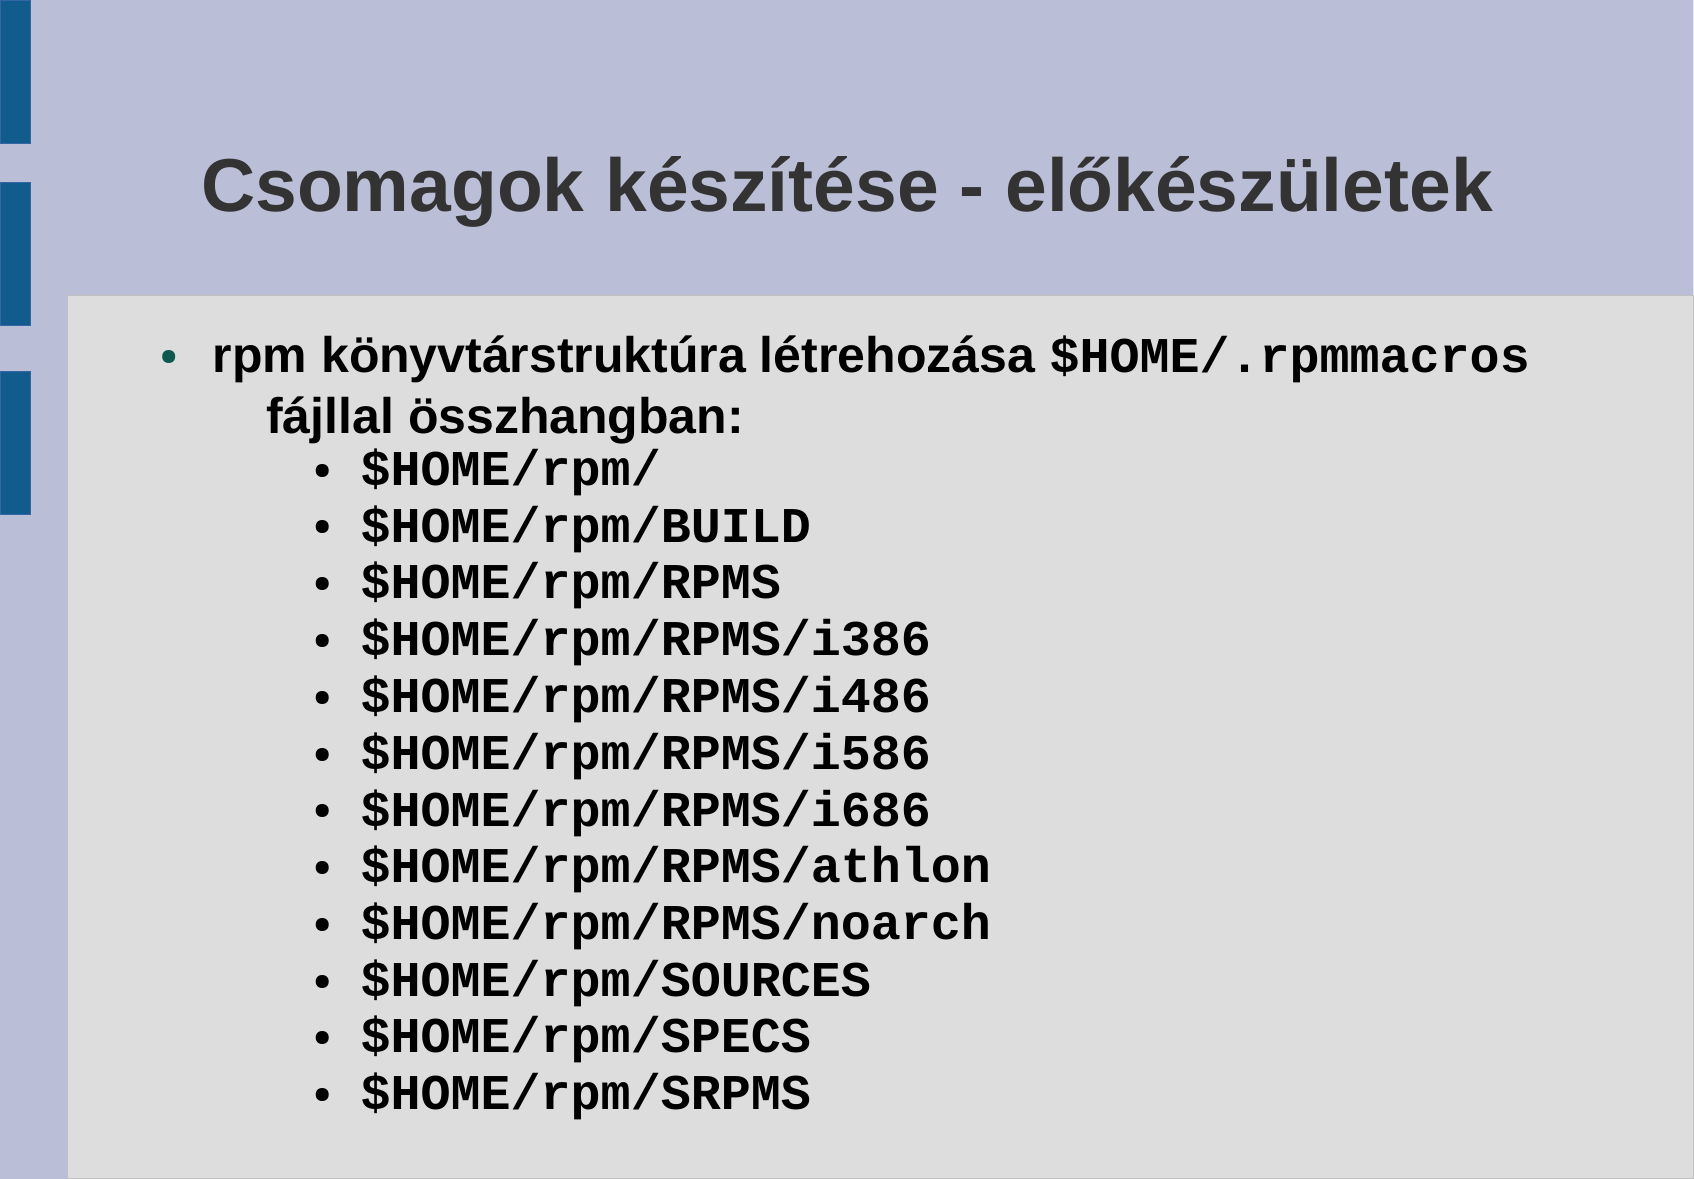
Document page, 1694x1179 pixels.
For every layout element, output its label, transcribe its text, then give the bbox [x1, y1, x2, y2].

list rpm könyvtárstruktúra létrehozása $HOME/.rpmmacros fájllal összhangban: $HOME/rpm/ $HOME/rpm/BUILD $HOME/rpm/RPMS $HOME/rpm/RPMS/i386 $HOME/rpm/RPMS/i486 $HOME/rpm/RPMS/i586 $HOME/rpm/RPMS/i686 $HOME/rpm/RPMS/athlon $HOME/rpm/RPMS/noarch $HOME/rpm/SOURCES $HOME/rpm/SPECS $HOME/rpm/SRPMS [124, 327, 1571, 1125]
title Csomagok készítése - előkészületek [124, 86, 1571, 284]
